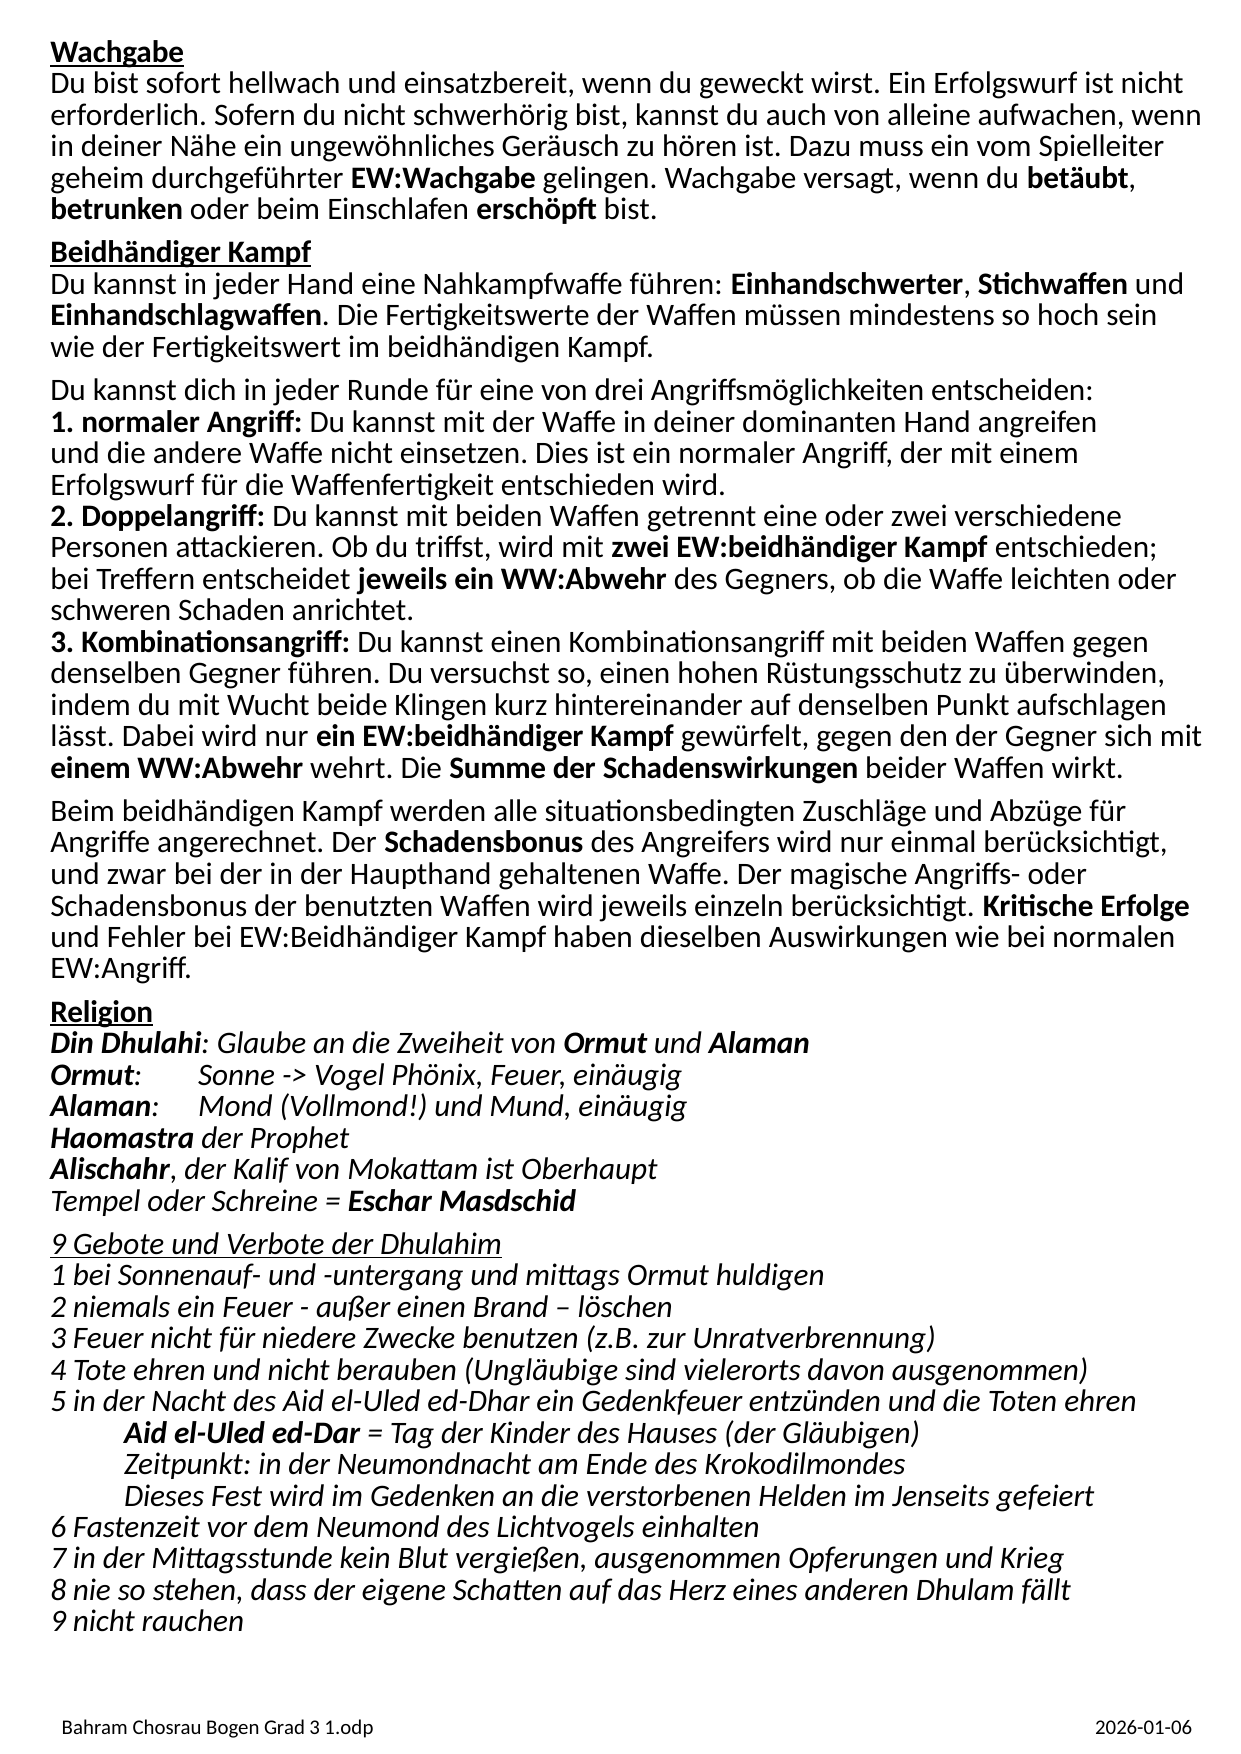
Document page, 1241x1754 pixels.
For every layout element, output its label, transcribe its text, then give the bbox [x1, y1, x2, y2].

text_box Wachgabe Du bist sofort hellwach und einsatzbereit, wenn du geweckt wirst. Ein Erfolgswurf ist nicht erforderlich. Sofern du nicht schwerhörig bist, kannst du auch von alleine aufwachen, wenn in deiner Nähe ein ungewöhnliches Geräusch zu hören ist. Dazu muss ein vom Spielleiter geheim durchgeführter EW:Wachgabe gelingen. Wachgabe versagt, wenn du betäubt, betrunken oder beim Einschlafen erschöpft bist. Beidhändiger Kampf Du kannst in jeder Hand eine Nahkampfwaffe führen: Einhandschwerter, Stichwaffen und Einhandschlagwaffen. Die Fertigkeitswerte der Waffen müssen mindestens so hoch sein wie der Fertigkeitswert im beidhändigen Kampf. Du kannst dich in jeder Runde für eine von drei Angriffsmöglichkeiten entscheiden: 1. normaler Angriff: Du kannst mit der Waffe in deiner dominanten Hand angreifen und die andere Waffe nicht einsetzen. Dies ist ein normaler Angriff, der mit einem Erfolgswurf für die Waffenfertigkeit entschieden wird. 2. Doppelangriff: Du kannst mit beiden Waffen getrennt eine oder zwei verschiedene Personen attackieren. Ob du triffst, wird mit zwei EW:beidhändiger Kampf entschieden; bei Treffern entscheidet jeweils ein WW:Abwehr des Gegners, ob die Waffe leichten oder schweren Schaden anrichtet. 3. Kombinationsangriff: Du kannst einen Kombinationsangriff mit beiden Waffen gegen denselben Gegner führen. Du versuchst so, einen hohen Rüstungsschutz zu überwinden, indem du mit Wucht beide Klingen kurz hintereinander auf denselben Punkt aufschlagen lässt. Dabei wird nur ein EW:beidhändiger Kampf gewürfelt, gegen den der Gegner sich mit einem WW:Abwehr wehrt. Die Summe der Schadenswirkungen beider Waffen wirkt. Beim beidhändigen Kampf werden alle situationsbedingten Zuschläge und Abzüge für Angriffe angerechnet. Der Schadensbonus des Angreifers wird nur einmal berücksichtigt, und zwar bei der in der Haupthand gehaltenen Waffe. Der magische Angriffs- oder Schadensbonus der benutzten Waffen wird jeweils einzeln berücksichtigt. Kritische Erfolge und Fehler bei EW:Beidhändiger Kampf haben dieselben Auswirkungen wie bei normalen EW:Angriff. Religion Din Dhulahi: Glaube an die Zweiheit von Ormut und Alaman Ormut: Sonne -> Vogel Phönix, Feuer, einäugig Alaman: Mond (Vollmond!) und Mund, einäugig Haomastra der Prophet Alischahr, der Kalif von Mokattam ist Oberhaupt Tempel oder Schreine = Eschar Masdschid 9 Gebote und Verbote der Dhulahim 1 bei Sonnenauf- und -untergang und mittags Ormut huldigen 2 niemals ein Feuer - außer einen Brand – löschen 3 Feuer nicht für niedere Zwecke benutzen (z.B. zur Unratverbrennung) 4 Tote ehren und nicht berauben (Ungläubige sind vielerorts davon ausgenommen) 5 in der Nacht des Aid el-Uled ed-Dhar ein Gedenkfeuer entzünden und die Toten ehren Aid el-Uled ed-Dar = Tag der Kinder des Hauses (der Gläubigen) Zeitpunkt: in der Neumondnacht am Ende des Krokodilmondes Dieses Fest wird im Gedenken an die verstorbenen Helden im Jenseits gefeiert 6 Fastenzeit vor dem Neumond des Lichtvogels einhalten 7 in der Mittagsstunde kein Blut vergießen, ausgenommen Opferungen und Krieg 8 nie so stehen, dass der eigene Schatten auf das Herz eines anderen Dhulam fällt 9 nicht rauchen Bahram Chosrau Bogen Grad 3 1.odp 2026-01-06 [29, 31, 1225, 1735]
